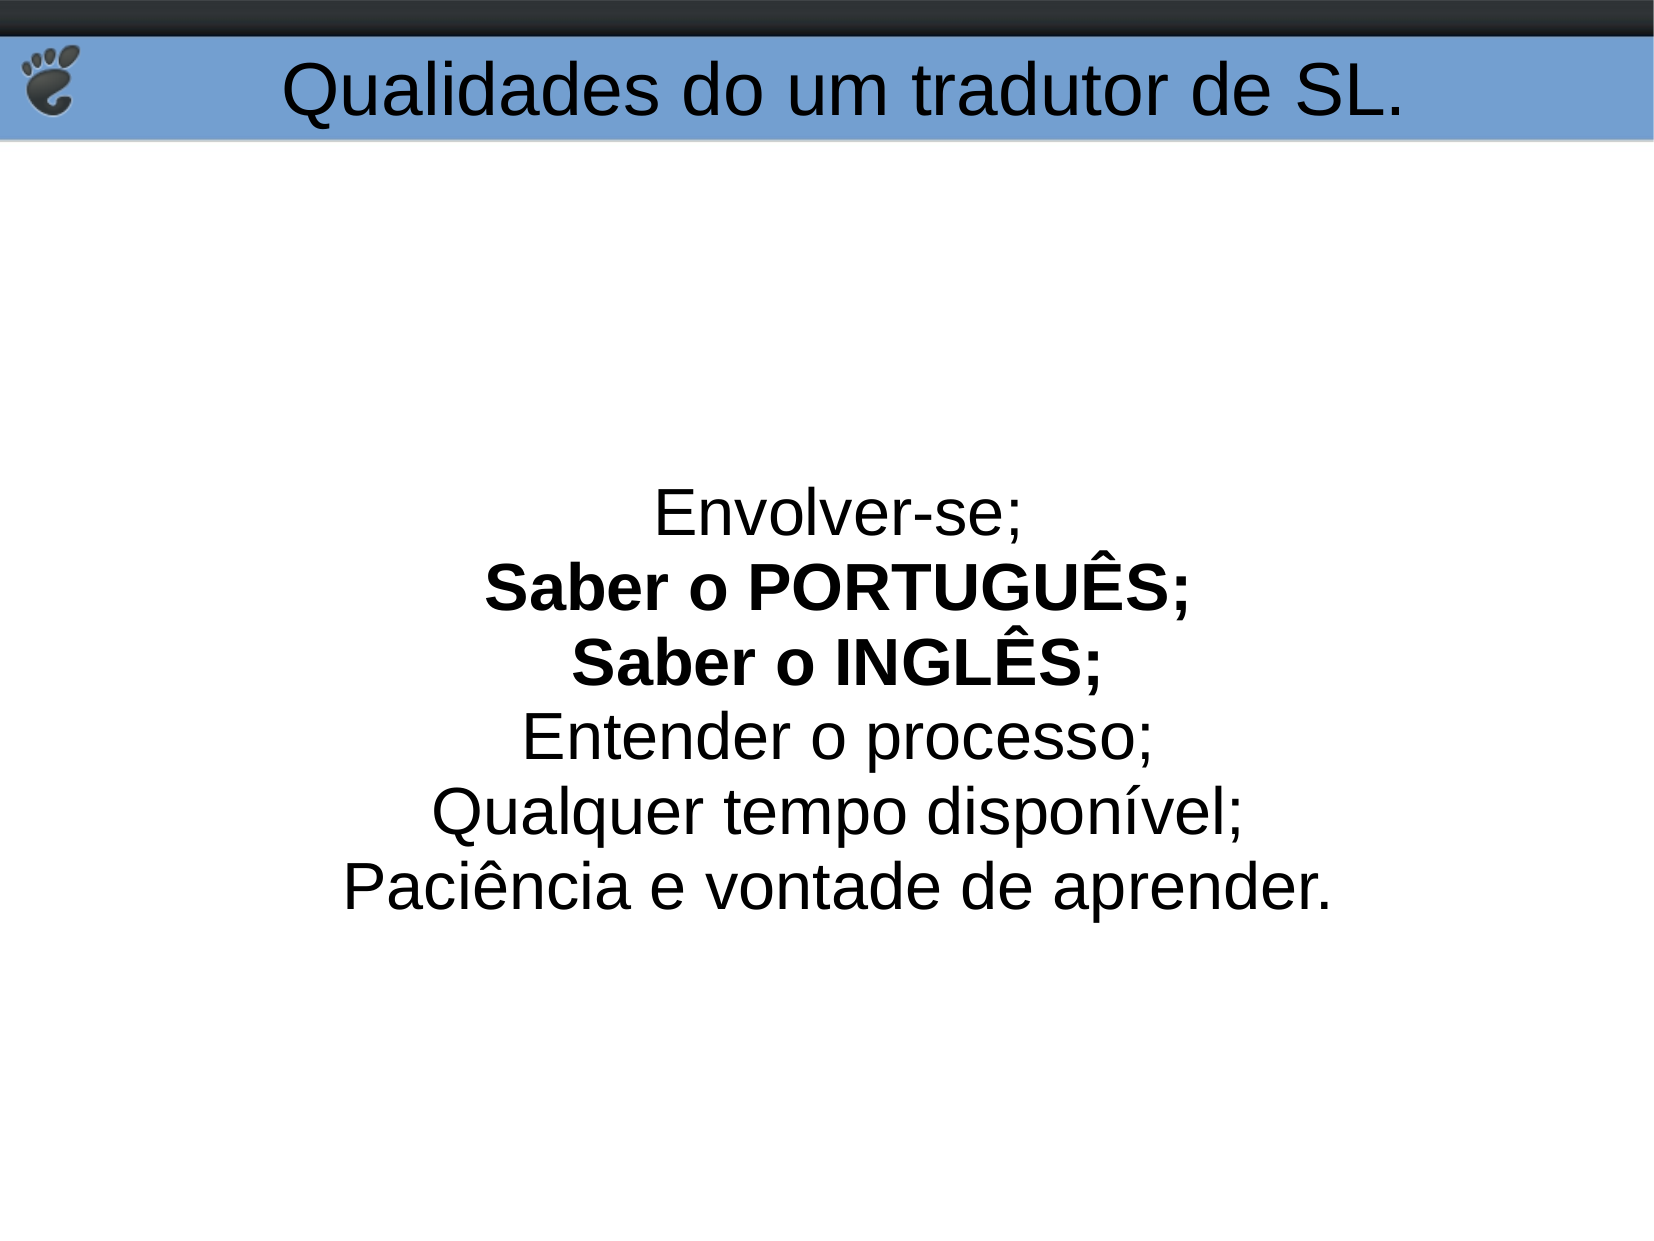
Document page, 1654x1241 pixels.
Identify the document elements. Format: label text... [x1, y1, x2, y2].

title Qualidades do um tradutor de SL. [100, 2, 1589, 178]
subtitle Envolver-se; Saber o PORTUGUÊS; Saber o INGLÊS; Entender o processo; Qualquer tempo disponível; Paciência e vontade de aprender. [82, 297, 1571, 1102]
picture [0, 0, 1654, 1241]
